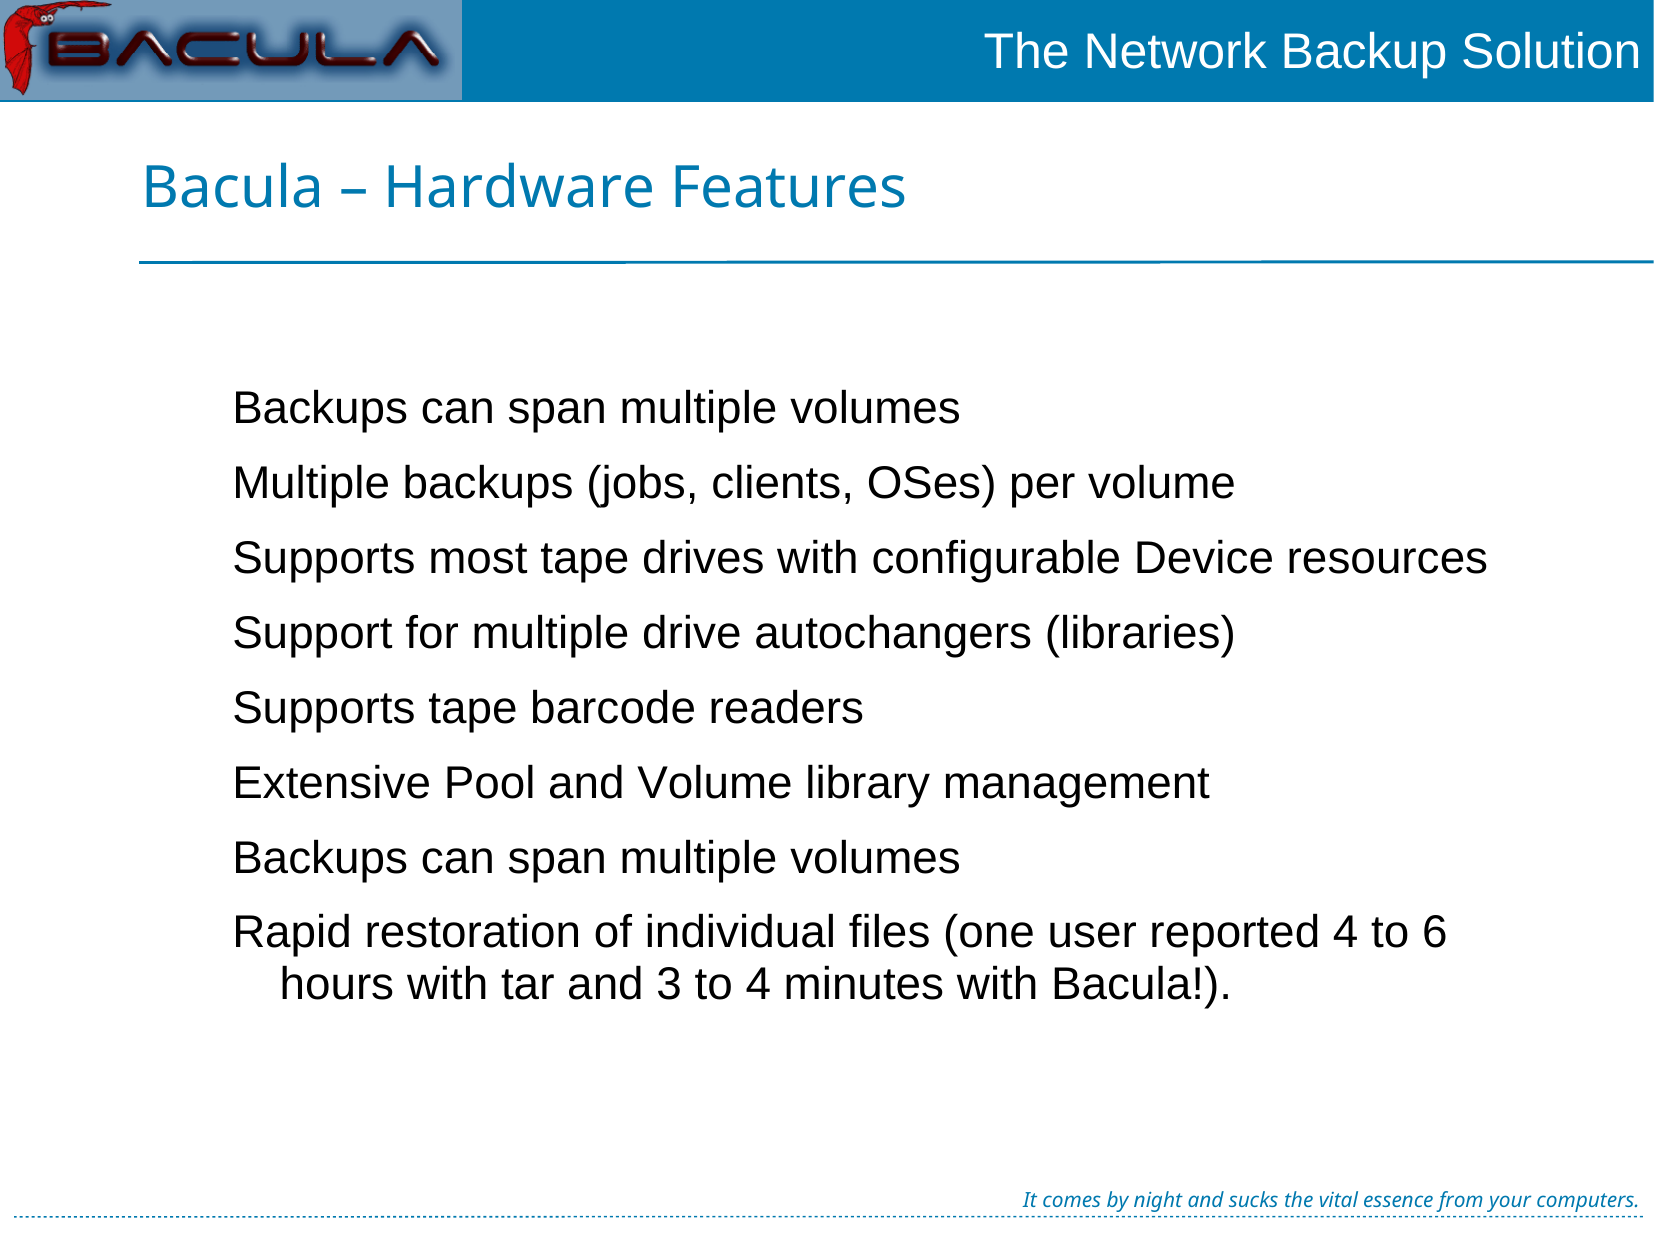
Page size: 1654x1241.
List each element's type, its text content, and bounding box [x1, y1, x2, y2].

list Backups can span multiple volumes Multiple backups (jobs, clients, OSes) per volume Supports most tape drives with configurable Device resources Support for multiple drive autochangers (libraries) Supports tape barcode readers Extensive Pool and Volume library management Backups can span multiple volumes Rapid restoration of individual files (one user reported 4 to 6 hours with tar and 3 to 4 minutes with Bacula!). [137, 382, 1531, 1134]
title Bacula – Hardware Features [141, 112, 1501, 226]
picture [0, 0, 461, 99]
